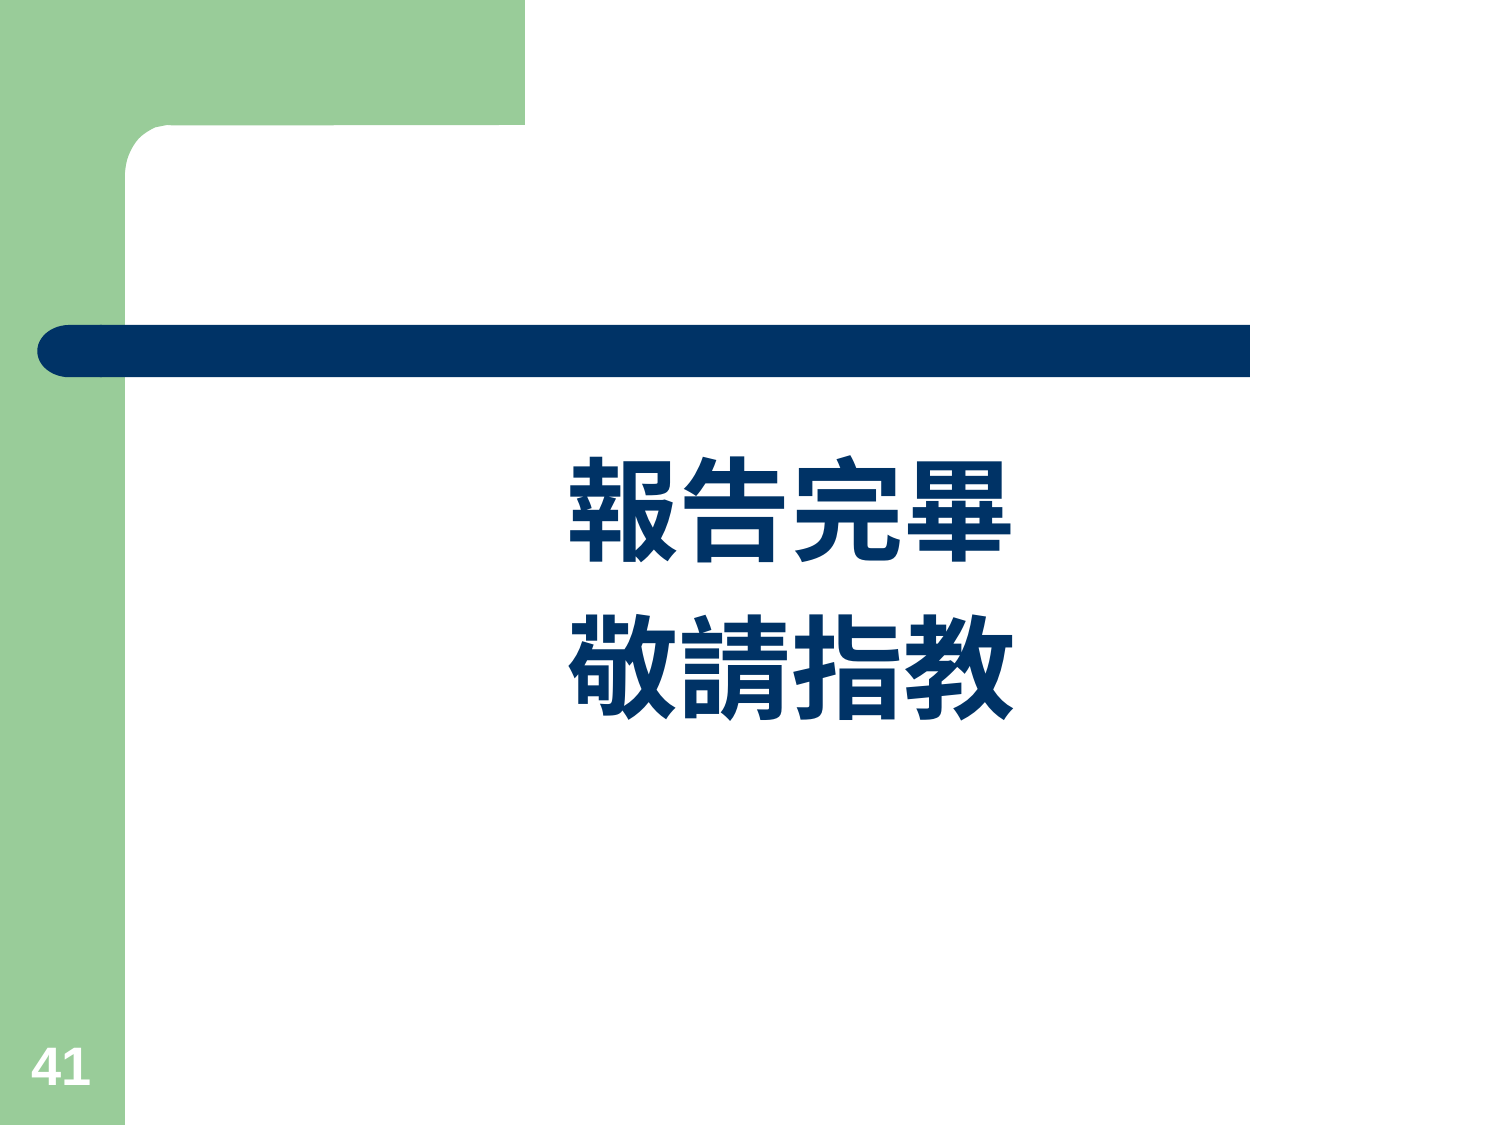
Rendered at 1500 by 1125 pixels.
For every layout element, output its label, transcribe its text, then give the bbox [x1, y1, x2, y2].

slide_number <編號> [13, 1023, 111, 1105]
list 報告完畢 敬請指教 [289, 432, 1294, 905]
